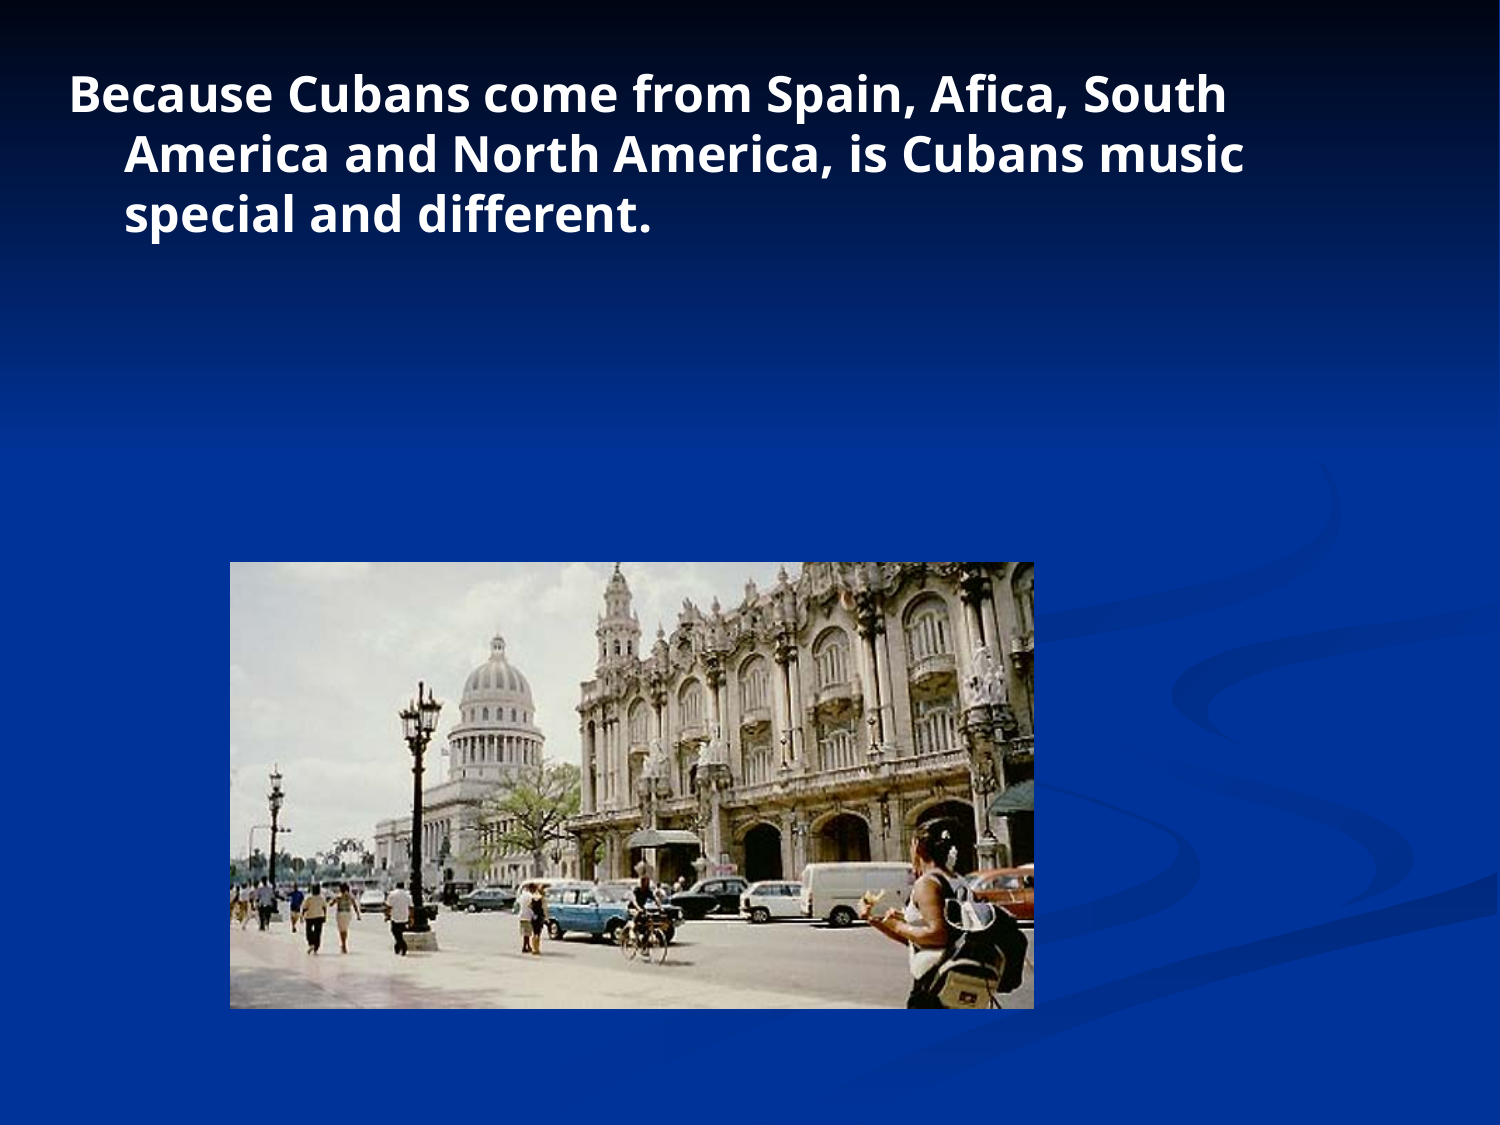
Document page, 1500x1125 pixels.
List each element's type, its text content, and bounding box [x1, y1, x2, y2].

list Because Cubans come from Spain, Afica, South America and North America, is Cubans music special and different. [53, 54, 1400, 409]
picture [230, 562, 1034, 1009]
